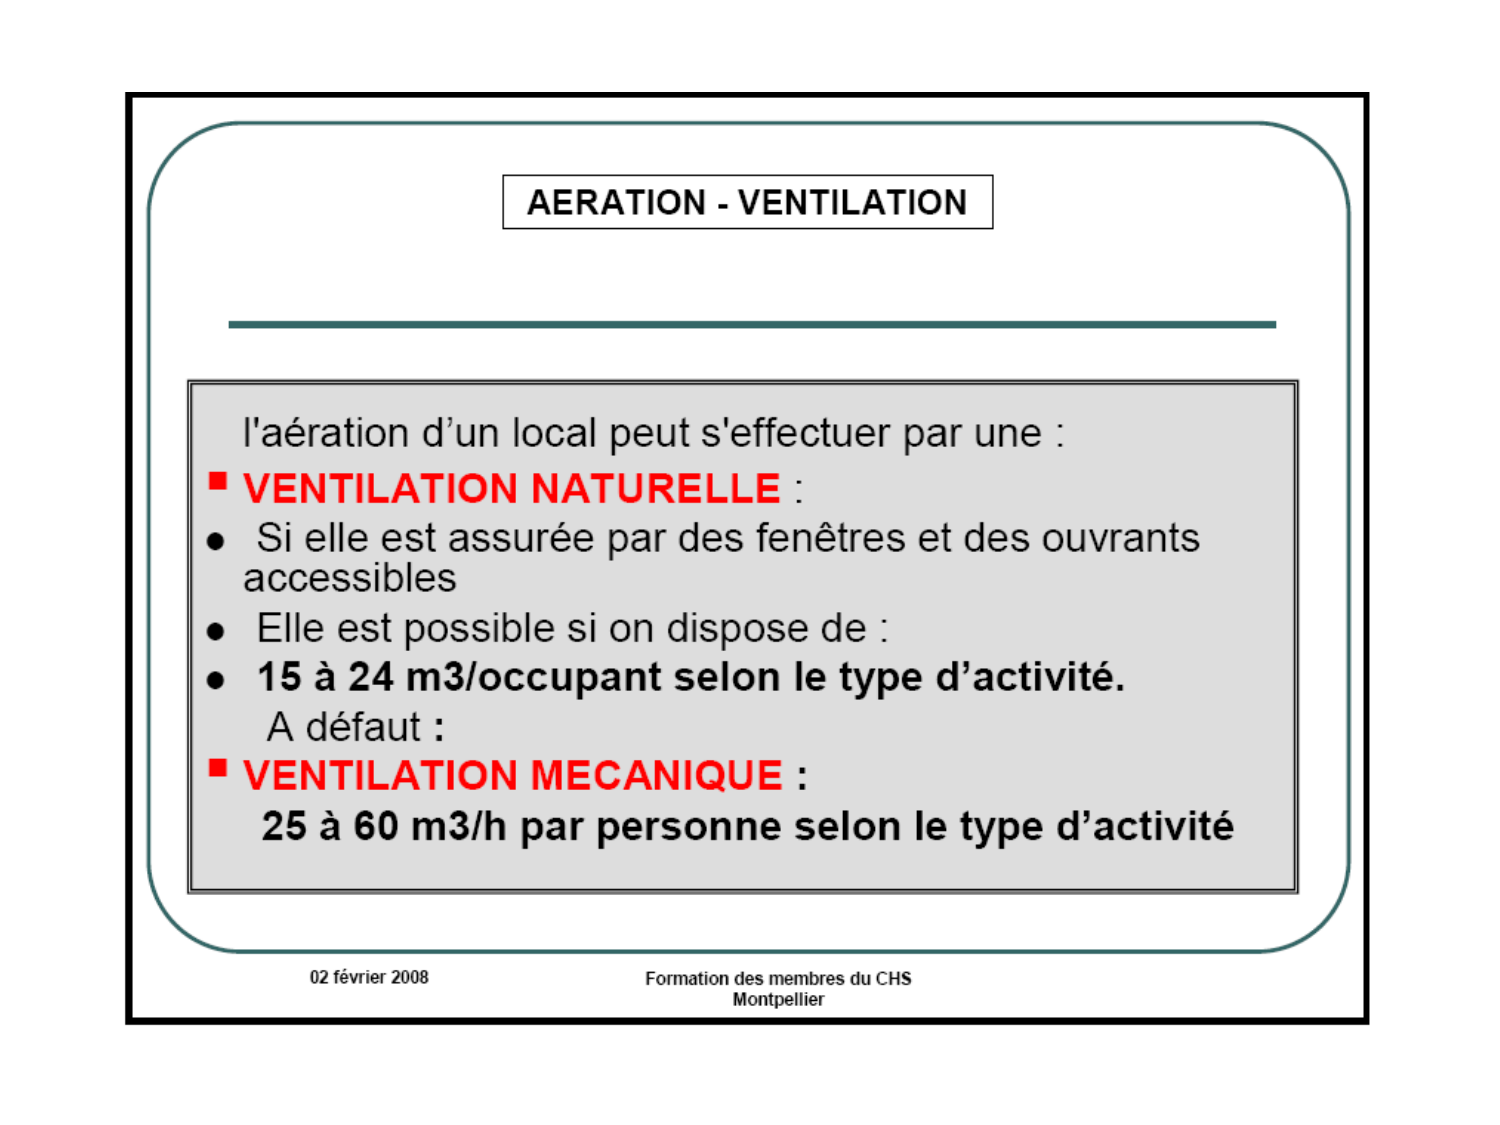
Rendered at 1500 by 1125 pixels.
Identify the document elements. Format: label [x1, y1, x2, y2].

picture [118, 92, 1382, 1033]
